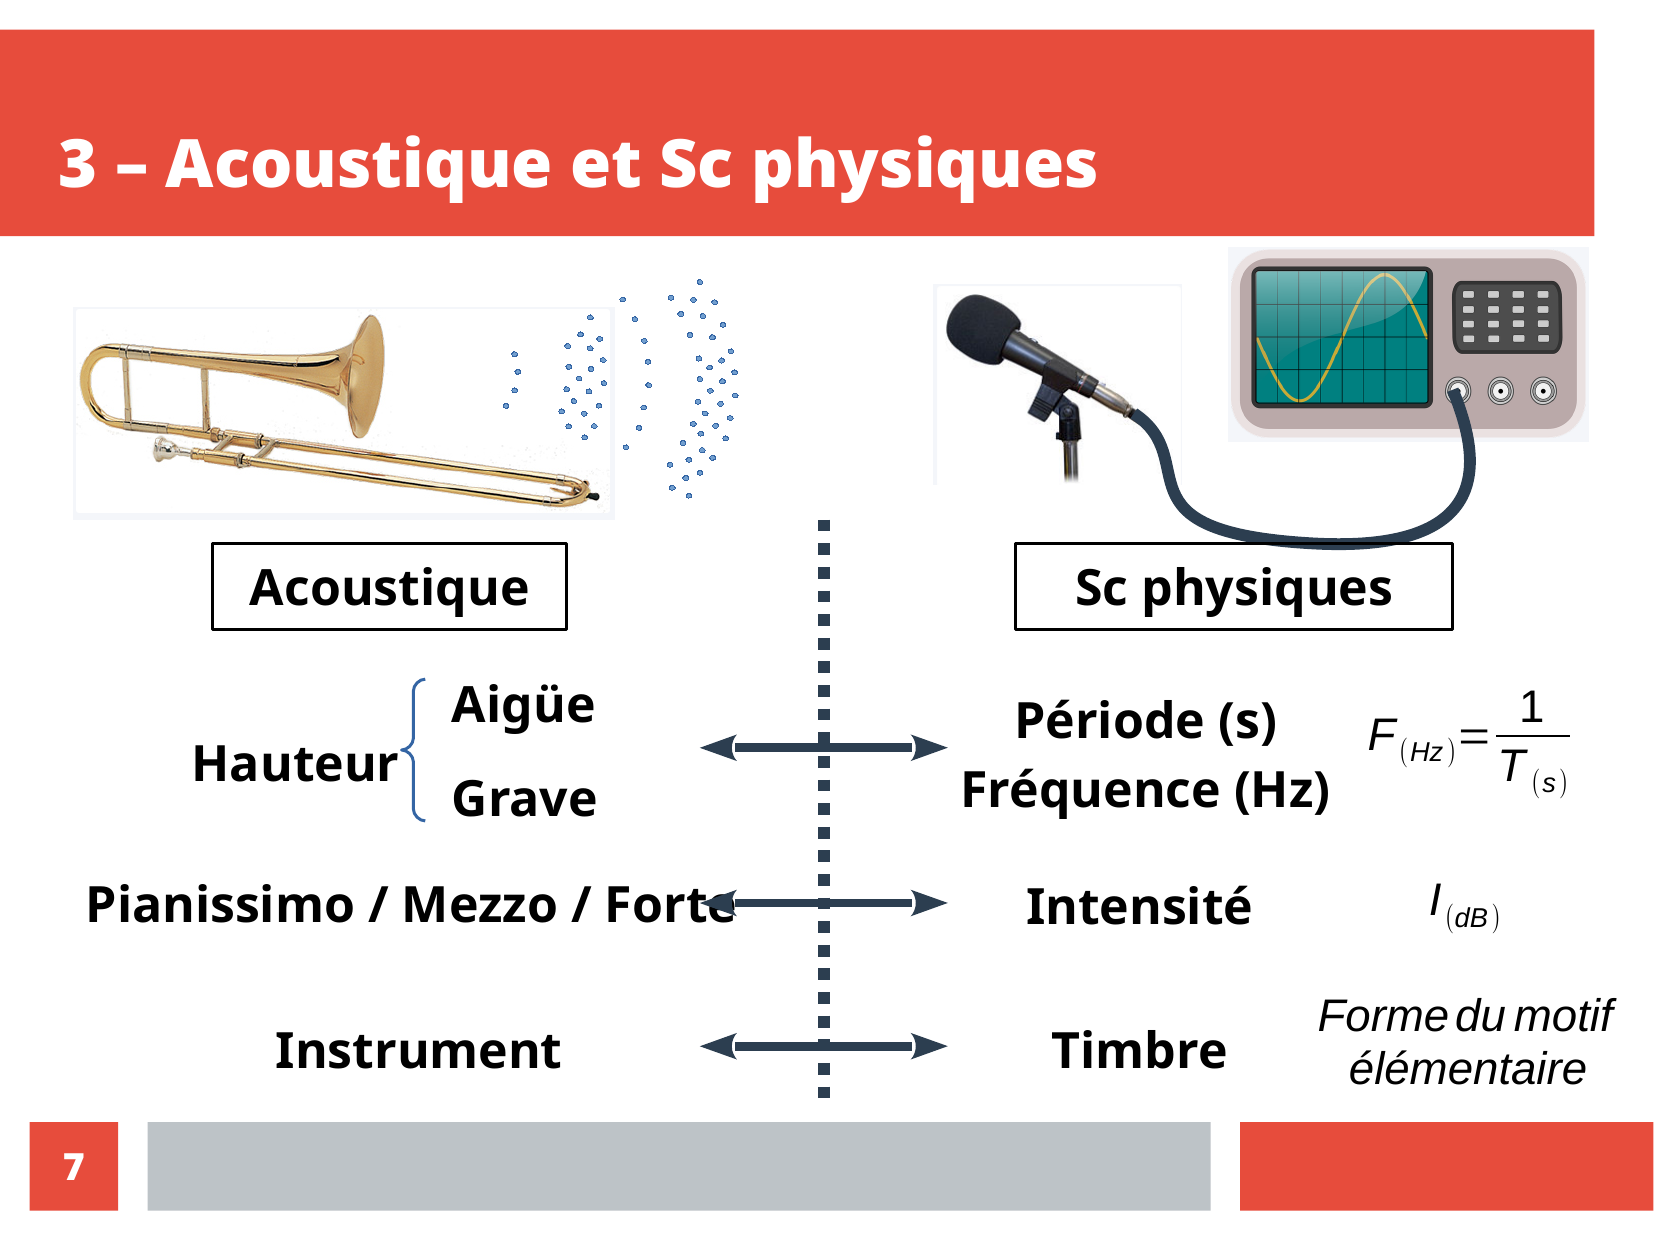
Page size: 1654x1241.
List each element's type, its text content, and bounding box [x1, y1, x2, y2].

text_box [717, 401, 724, 407]
text_box [565, 364, 572, 370]
text_box [709, 334, 716, 340]
text_box Sc physiques [1015, 543, 1453, 625]
text_box Instrument [200, 1007, 638, 1086]
text_box [565, 423, 572, 429]
text_box [677, 311, 684, 317]
text_box Acoustique [212, 543, 567, 625]
text_box [699, 447, 706, 453]
text_box [587, 345, 594, 351]
text_box [587, 314, 594, 320]
text_box [682, 475, 689, 481]
text_box [712, 423, 719, 429]
text_box Intensité [921, 864, 1359, 942]
text_box [719, 378, 726, 384]
text_box [645, 382, 652, 388]
text_box [596, 336, 603, 342]
chart [1310, 990, 1628, 1095]
text_box [690, 421, 697, 427]
text_box [511, 387, 518, 393]
picture [1228, 247, 1589, 442]
text_box [707, 388, 714, 394]
text_box [581, 434, 588, 440]
text_box Timbre [921, 1007, 1310, 1086]
text_box Période (s) Fréquence (Hz) [944, 678, 1347, 819]
text_box Aigüe [437, 661, 686, 740]
title 3 – Acoustique et Sc physiques [59, 59, 1595, 207]
text_box [696, 355, 702, 362]
text_box [564, 343, 571, 349]
text_box [558, 408, 565, 414]
text_box [581, 411, 588, 417]
picture [73, 307, 615, 520]
text_box [731, 369, 738, 375]
text_box [511, 351, 518, 357]
text_box [591, 423, 598, 429]
picture [933, 284, 1182, 485]
text_box [697, 431, 704, 437]
text_box [577, 331, 584, 337]
chart [1423, 874, 1507, 935]
text_box Grave [437, 755, 686, 834]
text_box [669, 485, 676, 491]
text_box [718, 357, 725, 364]
text_box [709, 455, 716, 461]
text_box Hauteur [409, 720, 426, 799]
text_box [711, 299, 718, 305]
text_box [722, 435, 729, 441]
text_box [727, 415, 734, 421]
text_box [690, 297, 697, 303]
text_box [685, 457, 692, 463]
text_box [641, 338, 648, 344]
text_box [600, 357, 607, 363]
text_box Pianissimo / Mezzo / Forte [70, 861, 756, 945]
chart [1360, 682, 1578, 801]
text_box [563, 386, 570, 392]
text_box [514, 369, 521, 375]
text_box Hauteur [177, 720, 411, 799]
